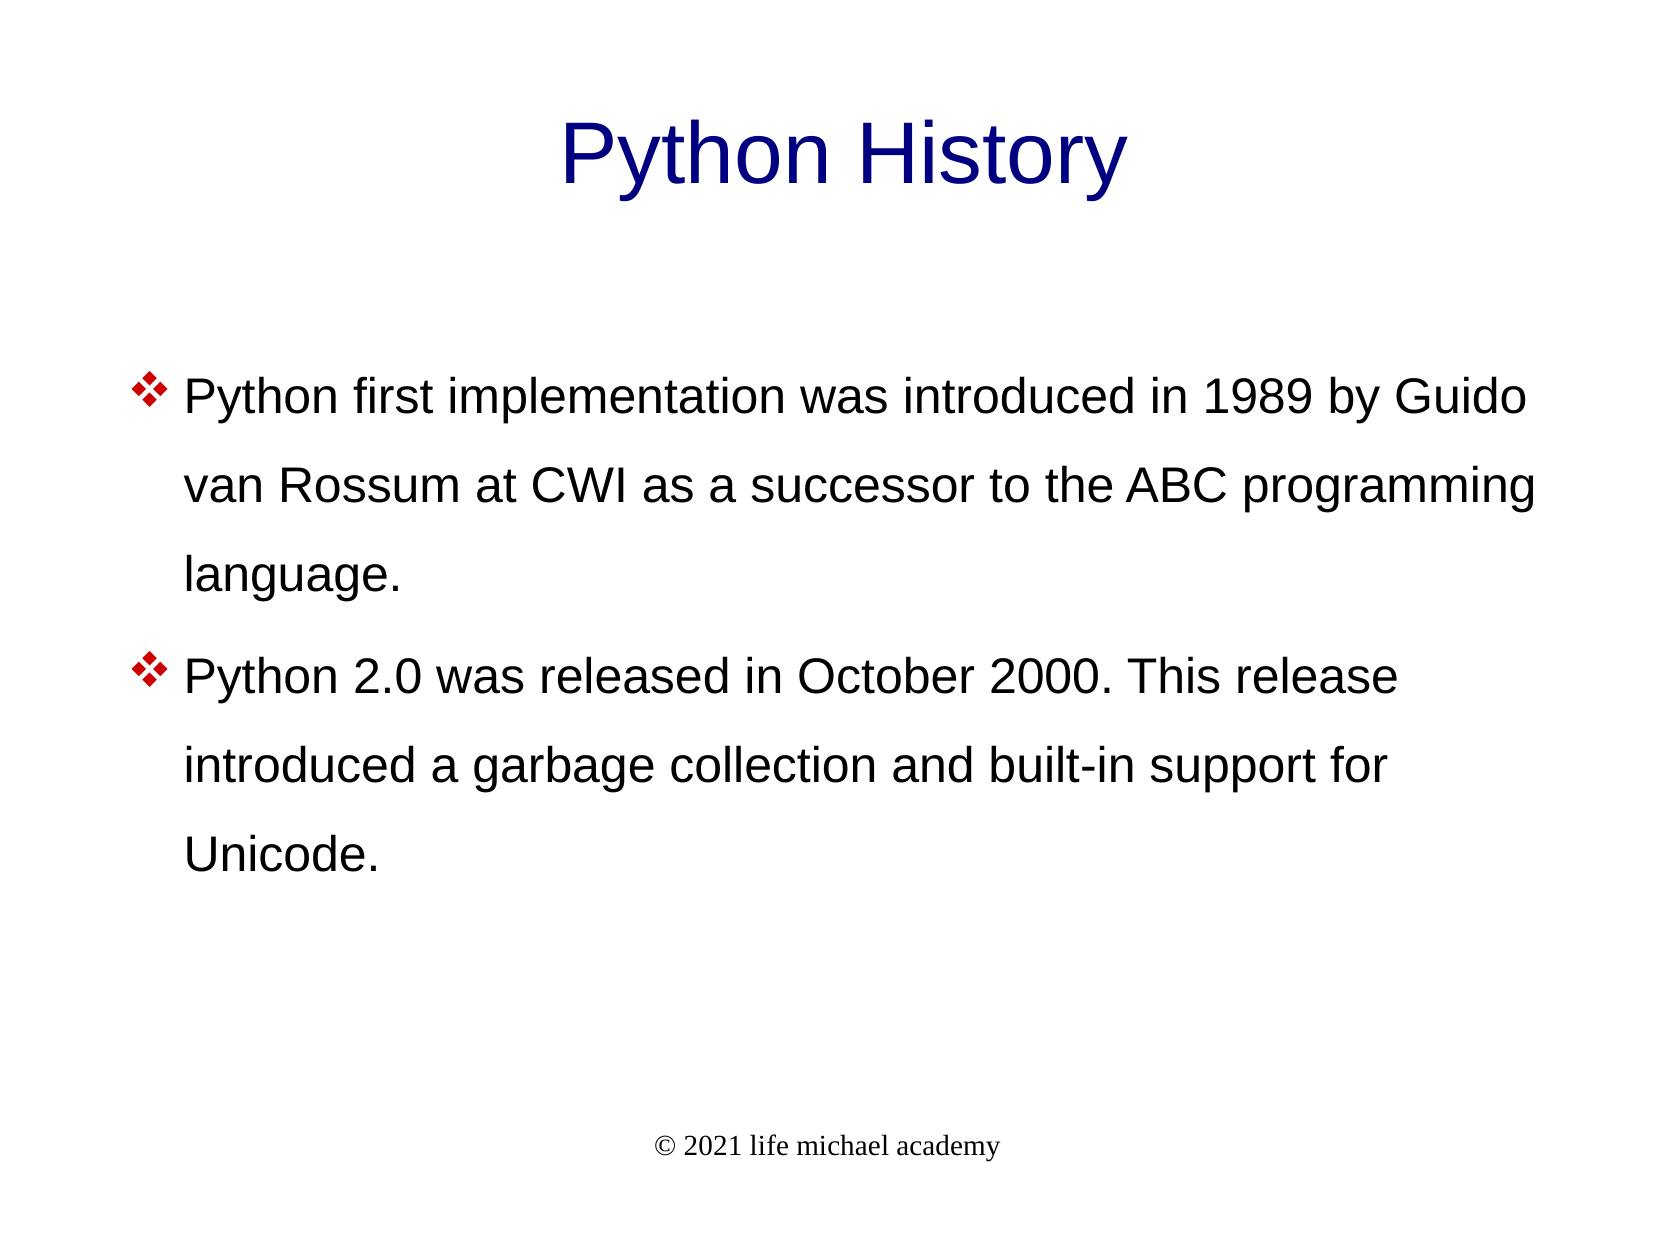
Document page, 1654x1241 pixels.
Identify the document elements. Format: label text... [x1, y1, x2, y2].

title Python History [82, 49, 1571, 257]
list Python first implementation was introduced in 1989 by Guido van Rossum at CWI as a successor to the ABC programming language. Python 2.0 was released in October 2000. This release introduced a garbage collection and built-in support for Unicode. [112, 326, 1576, 857]
